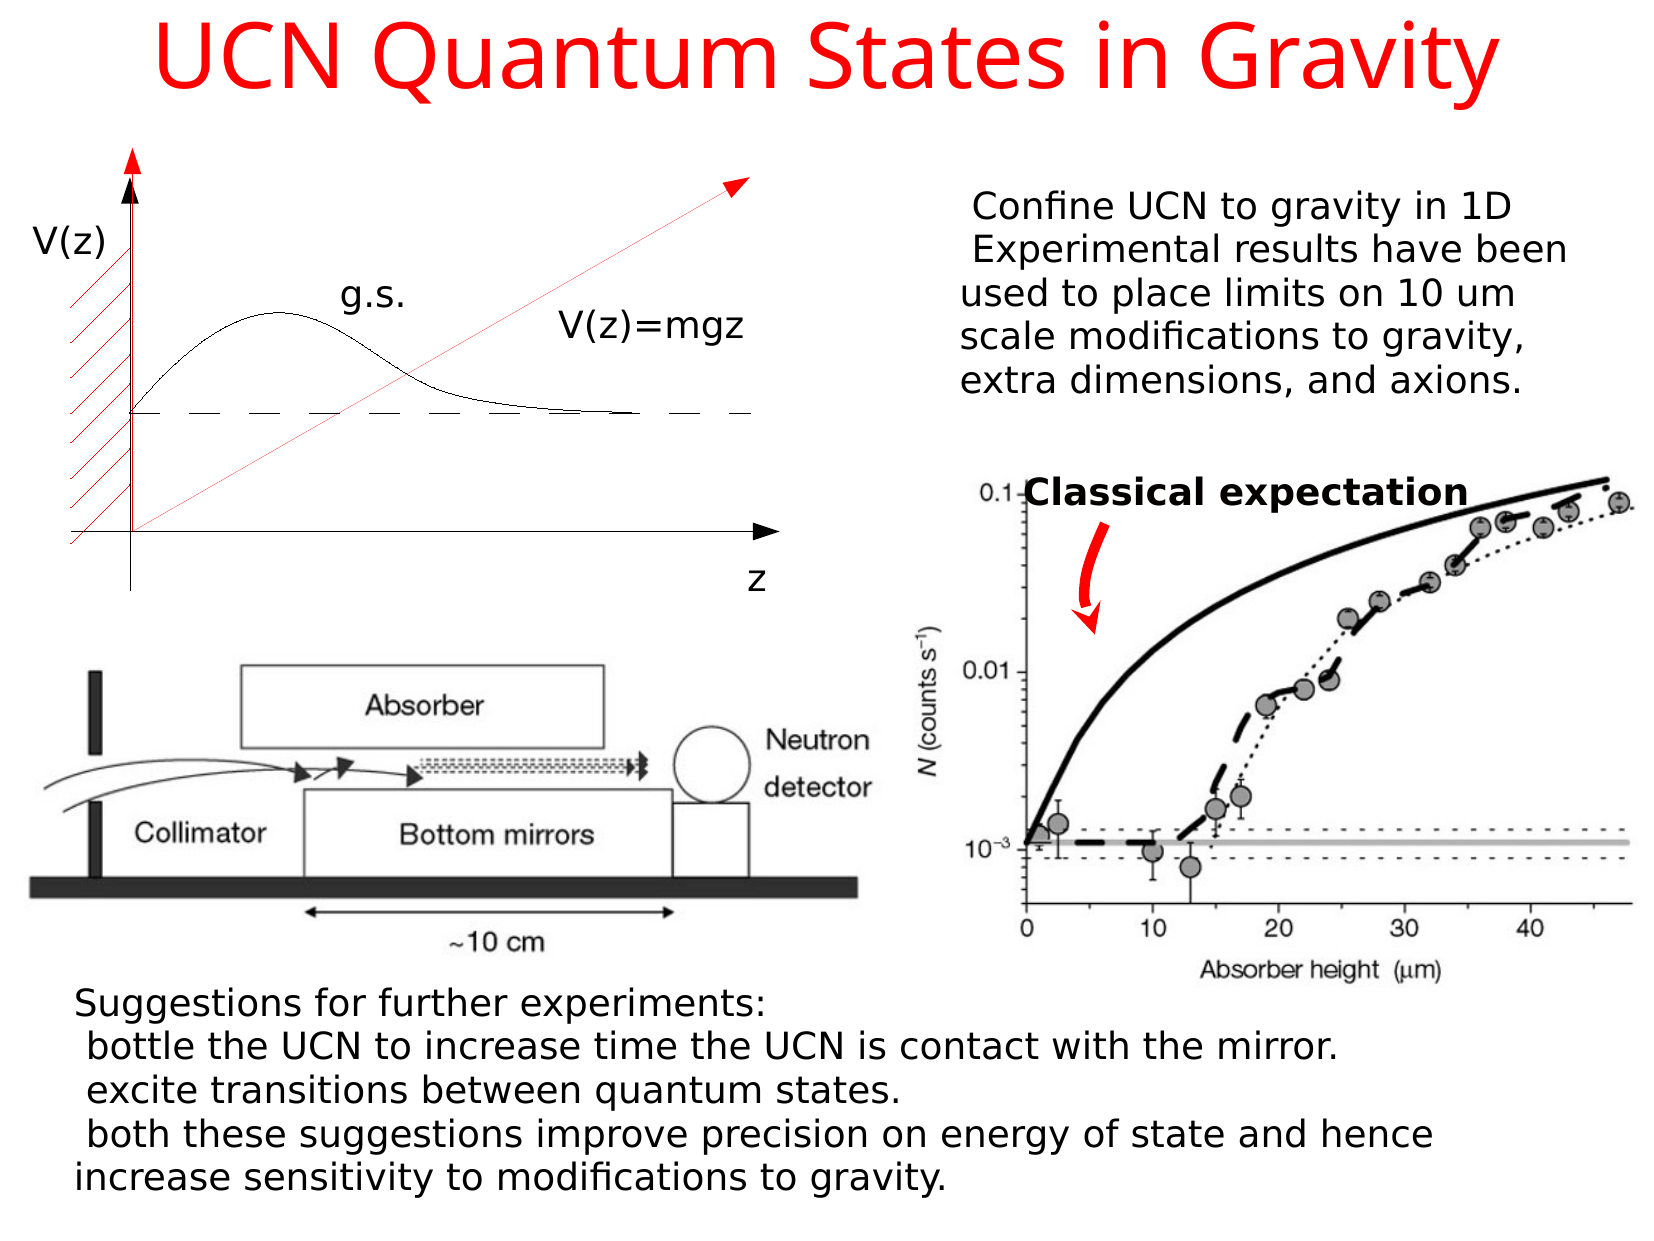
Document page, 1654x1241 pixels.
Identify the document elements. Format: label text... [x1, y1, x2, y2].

text_box g.s. [324, 265, 422, 325]
text_box z [732, 549, 782, 608]
text_box V(z)=mgz [543, 295, 760, 355]
text_box Classical expectation [1008, 463, 1485, 523]
picture [903, 452, 1654, 999]
text_box Suggestions for further experiments: bottle the UCN to increase time the UCN is contact with the mirror. excite transitions between quantum states. both these suggestions improve precision on energy of state and hence increase sensitivity to modifications to gravity. [59, 974, 1595, 1207]
text_box V(z) [17, 212, 123, 271]
picture [23, 653, 895, 975]
text_box Confine UCN to gravity in 1D Experimental results have been used to place limits on 10 um scale modifications to gravity, extra dimensions, and axions. [944, 177, 1625, 410]
text_box UCN Quantum States in Gravity [0, 0, 1654, 113]
